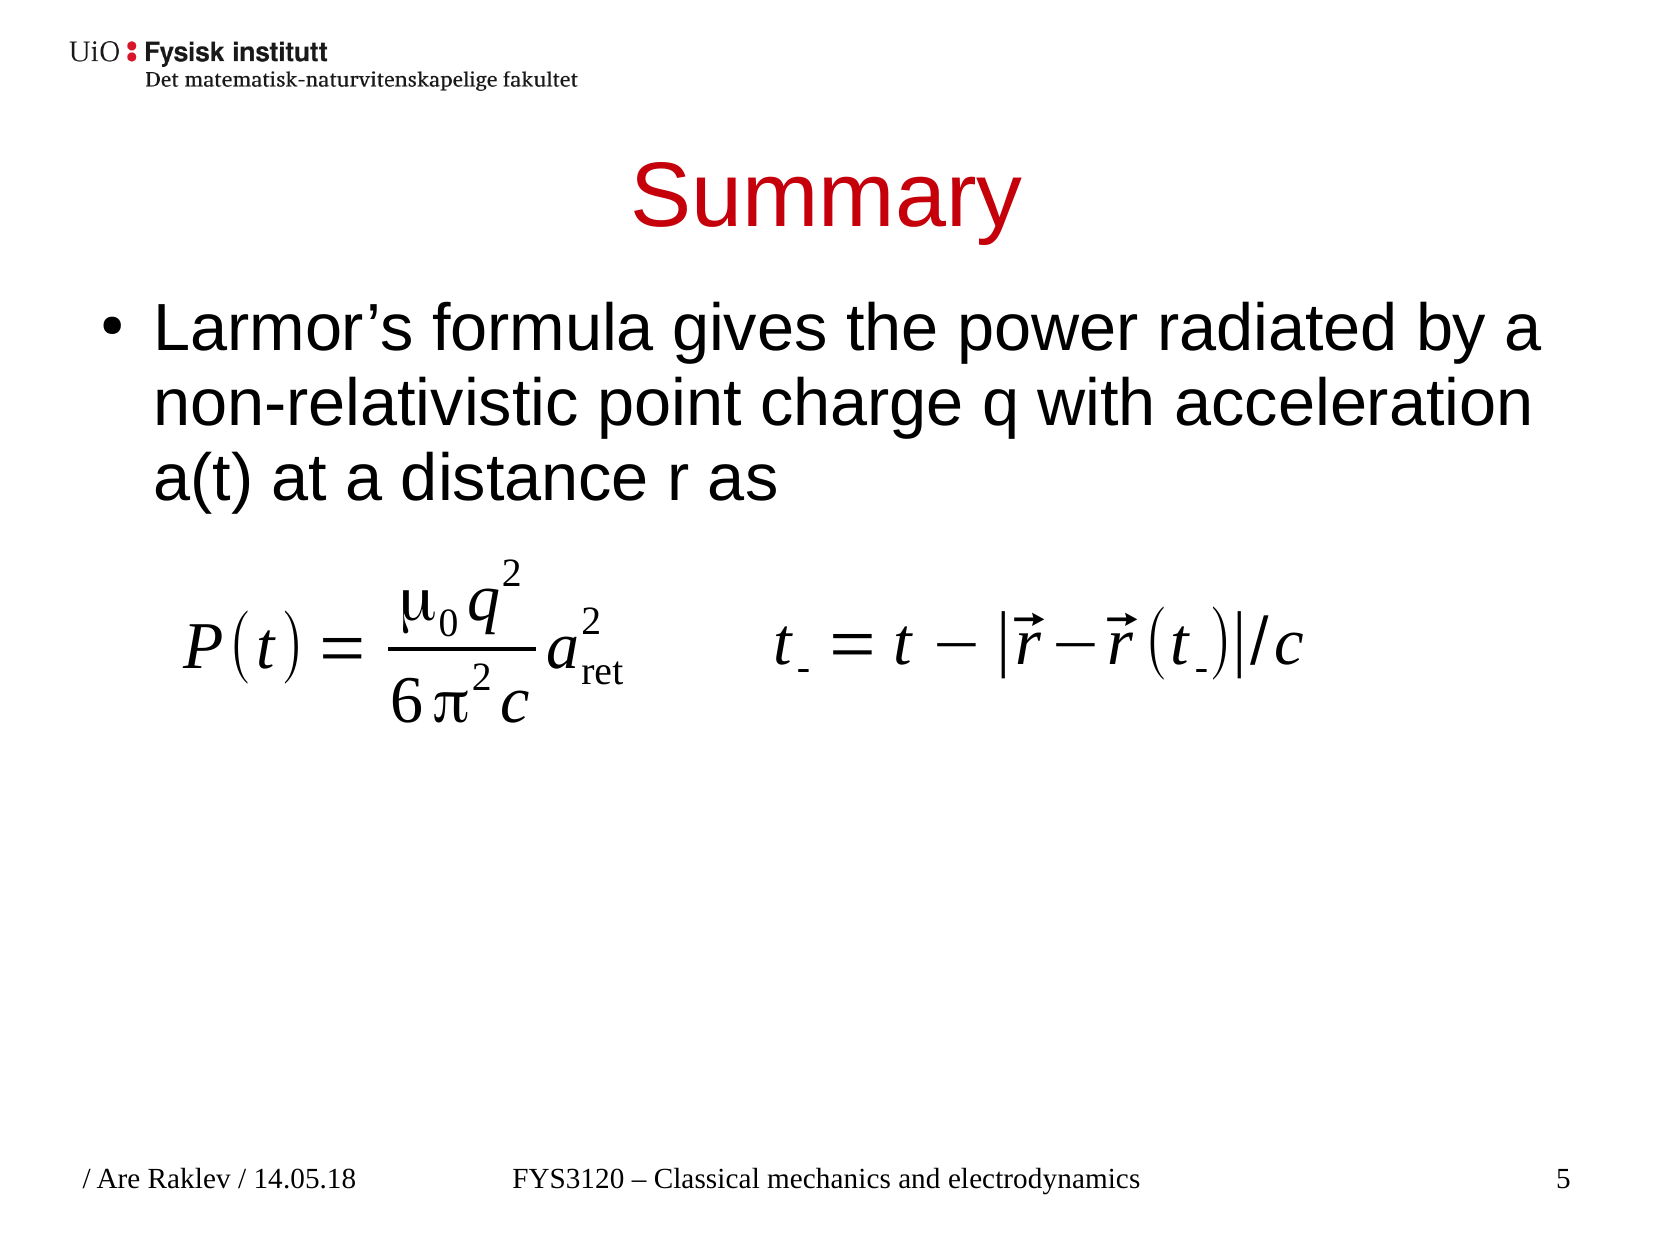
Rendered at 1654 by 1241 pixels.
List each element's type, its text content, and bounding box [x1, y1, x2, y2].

chart [173, 550, 632, 739]
title Summary [82, 90, 1571, 290]
list Larmor’s formula gives the power radiated by a non-relativistic point charge q with acceleration a(t) at a distance r as [82, 290, 1613, 1147]
picture [68, 37, 581, 93]
chart [767, 603, 1313, 689]
